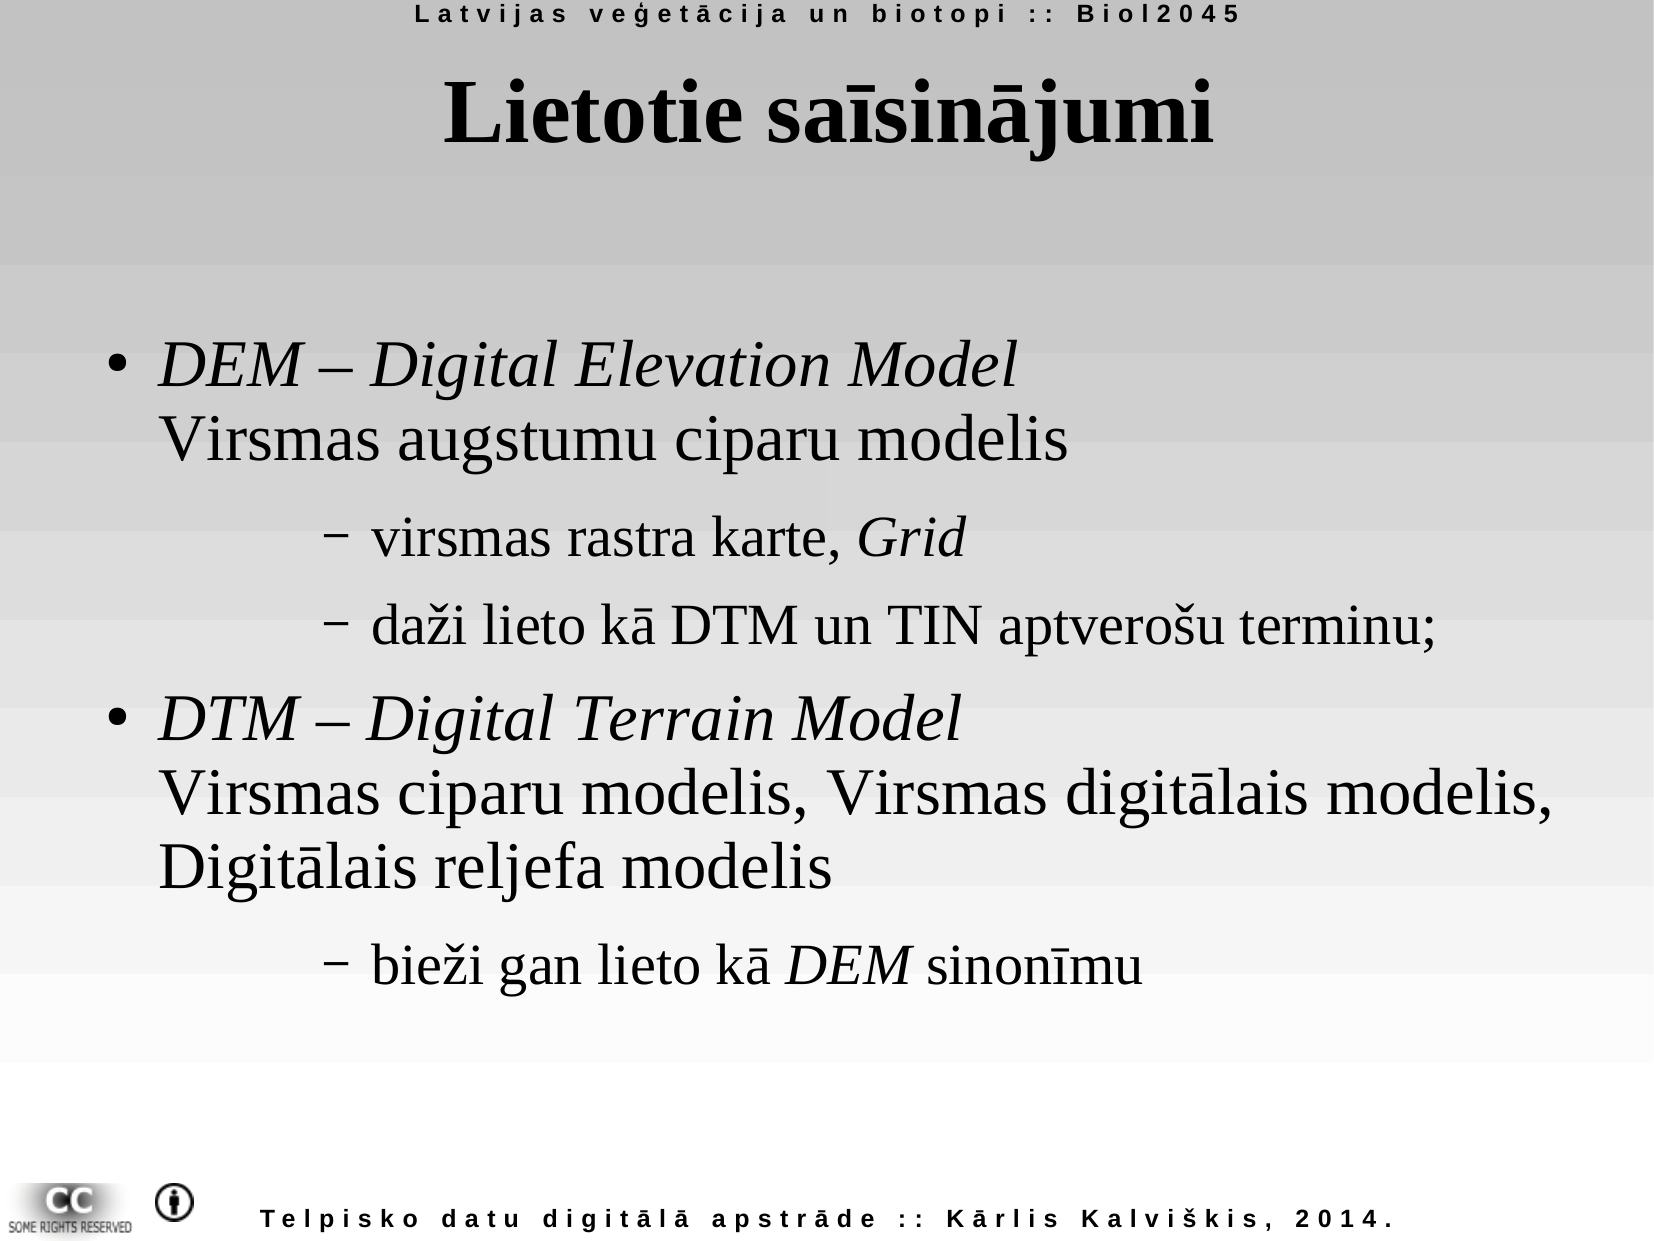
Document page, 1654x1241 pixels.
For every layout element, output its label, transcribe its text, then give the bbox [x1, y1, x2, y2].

picture [0, 0, 1654, 1241]
list DEM – Digital Elevation Model Virsmas augstumu ciparu modelis virsmas rastra karte, Grid daži lieto kā DTM un TIN aptverošu terminu; DTM – Digital Terrain Model Virsmas ciparu modelis, Virsmas digitālais modelis, Digitālais reljefa modelis bieži gan lieto kā DEM sinonīmu [87, 327, 1602, 1172]
title Lietotie saīsinājumi [34, 61, 1626, 296]
